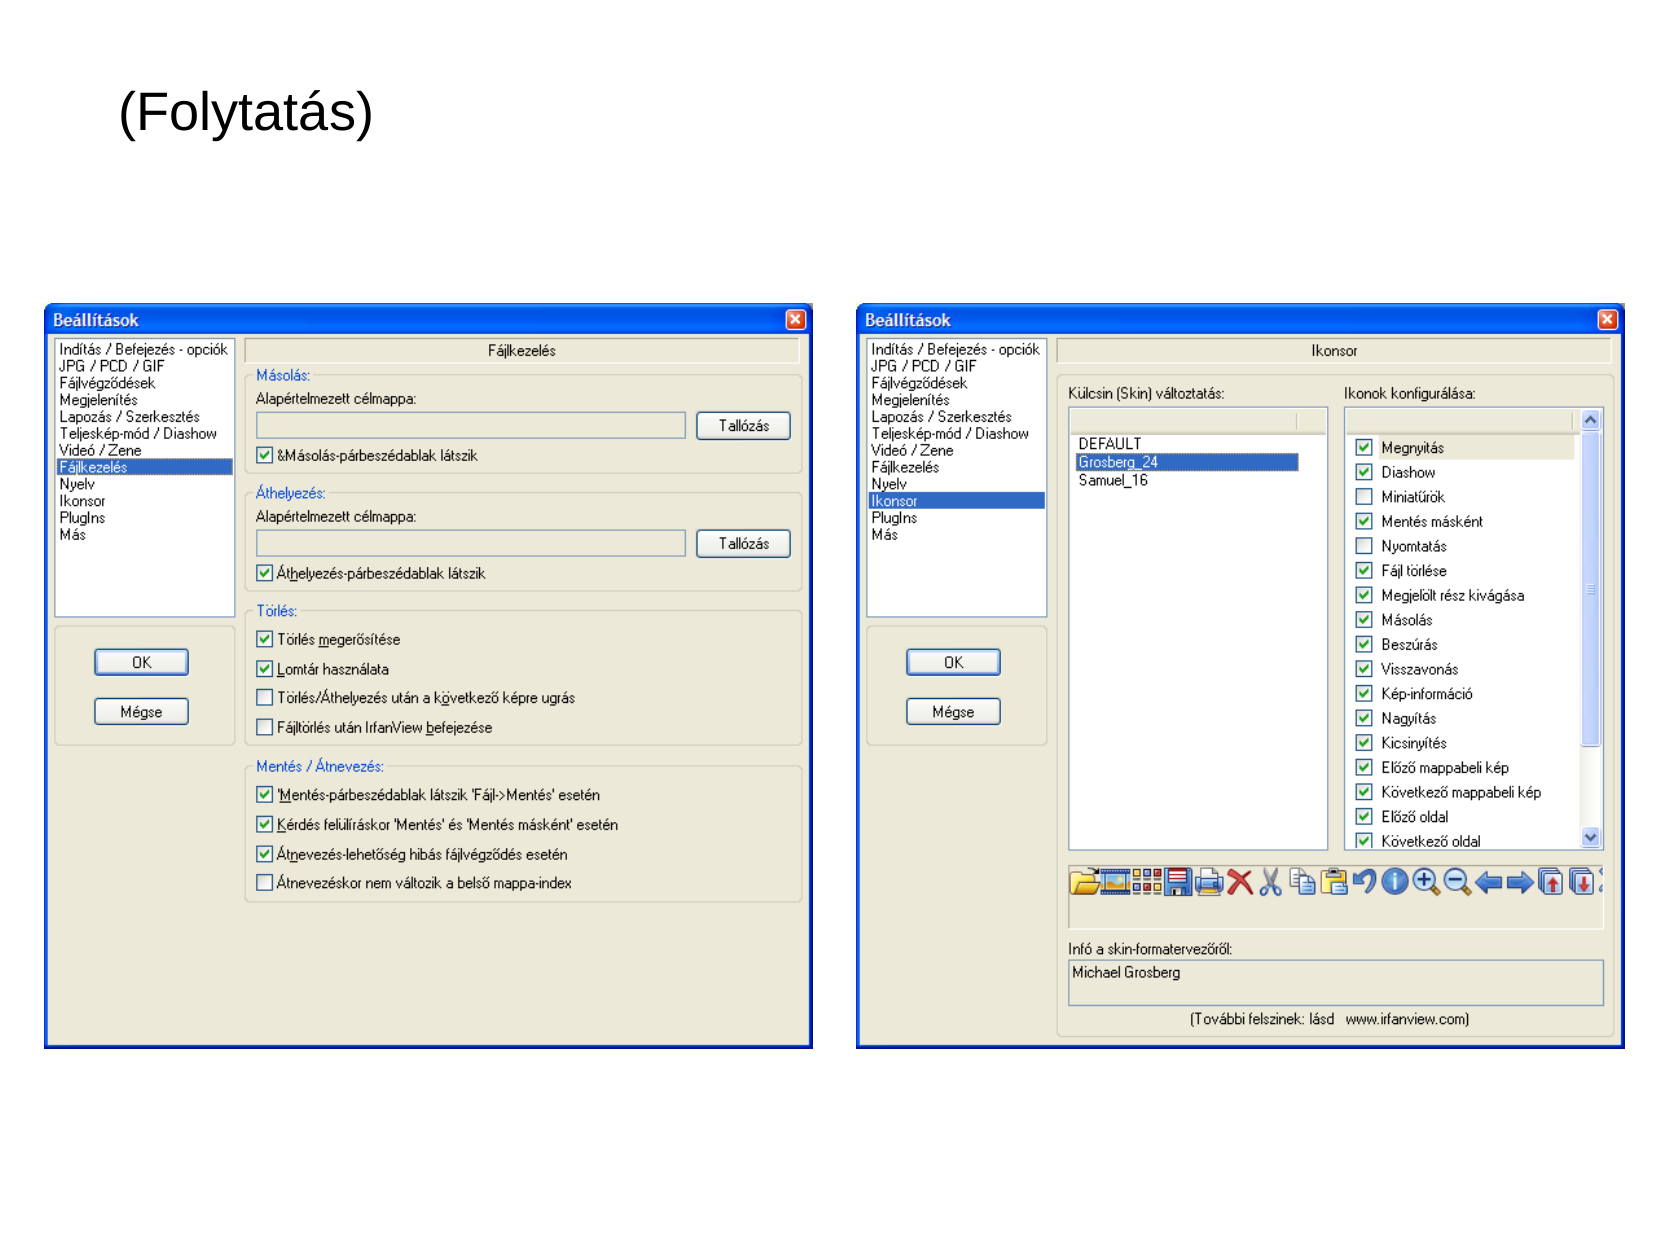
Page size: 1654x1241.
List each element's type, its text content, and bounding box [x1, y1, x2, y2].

picture [44, 303, 813, 1049]
picture [856, 303, 1625, 1049]
text_box (Folytatás) [103, 73, 390, 150]
